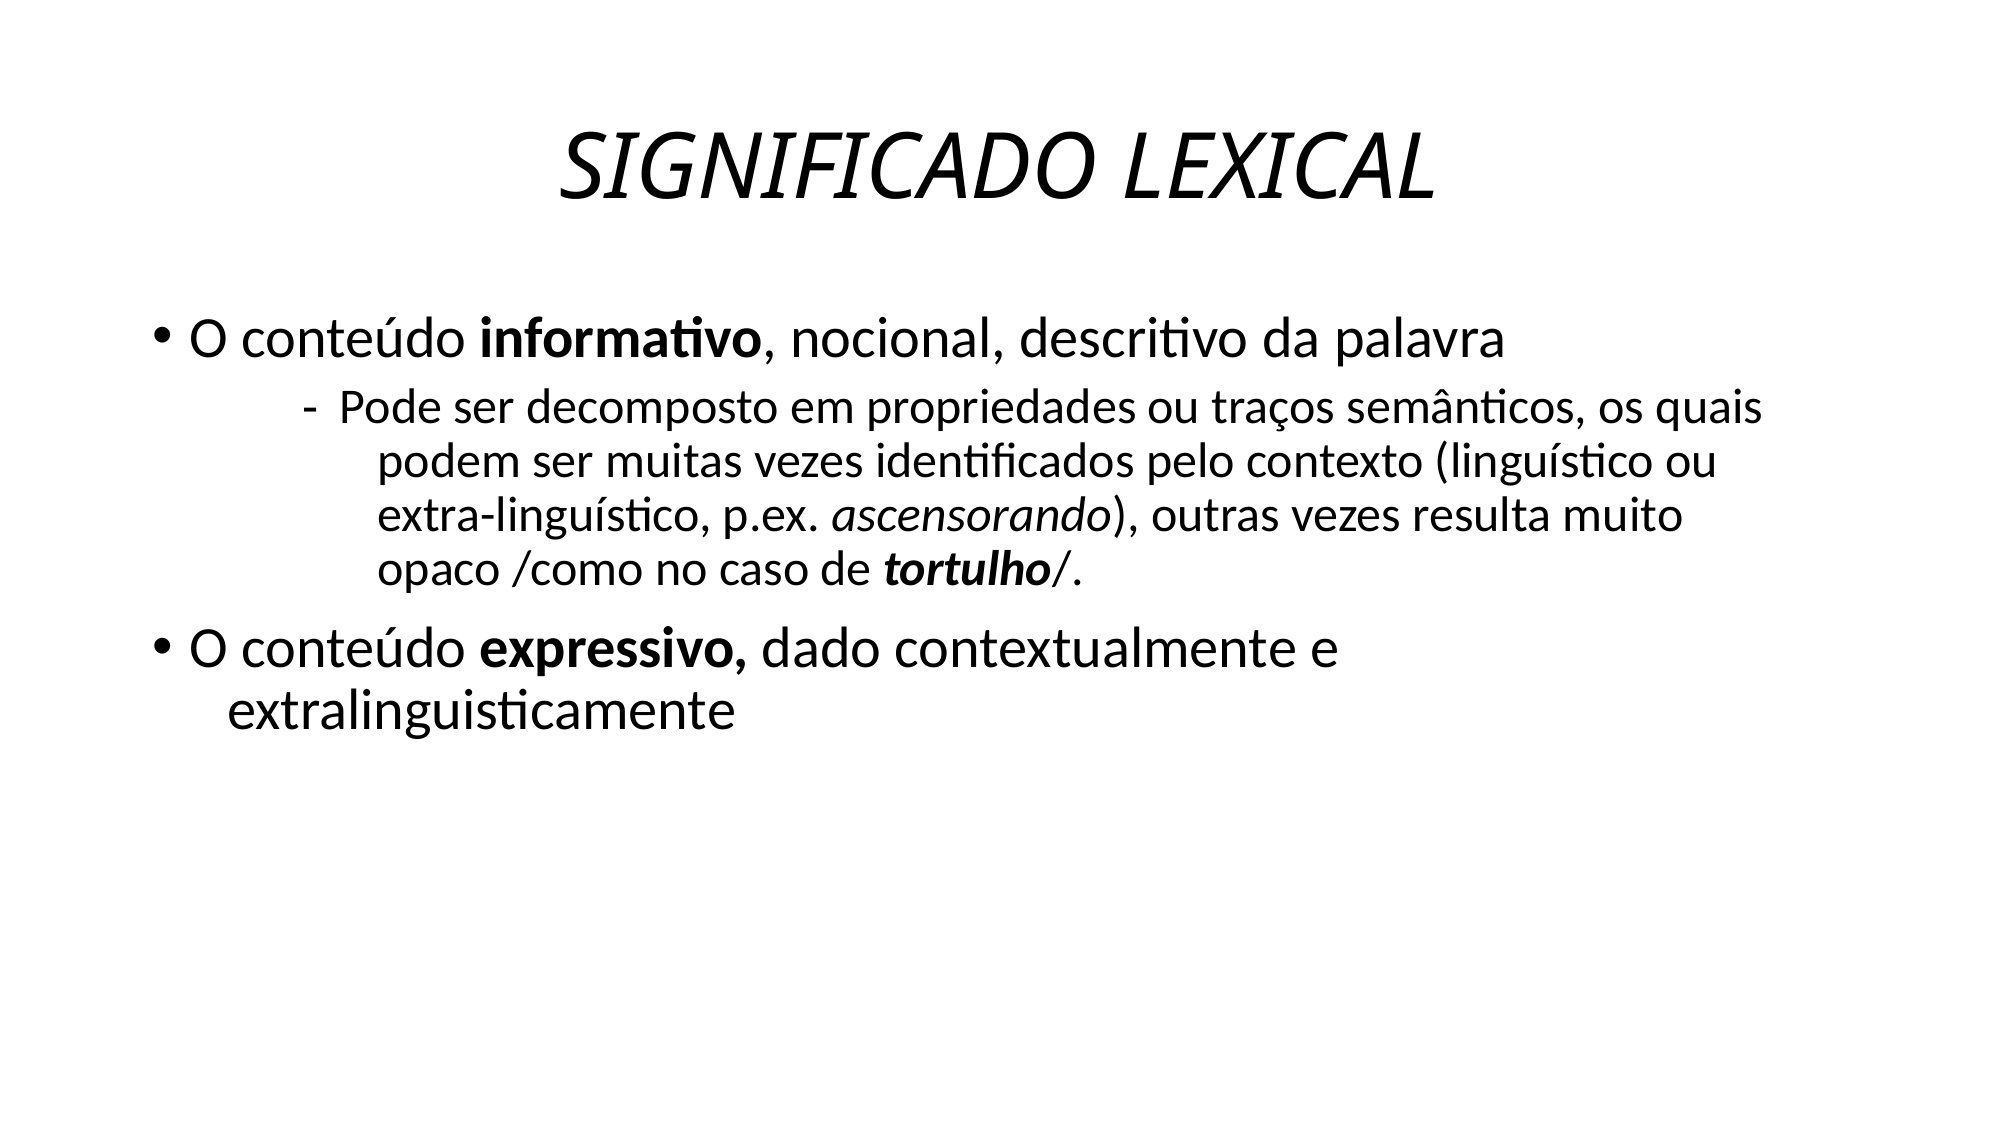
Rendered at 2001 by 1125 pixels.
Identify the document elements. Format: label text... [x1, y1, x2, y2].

list O conteúdo informativo, nocional, descritivo da palavra Pode ser decomposto em propriedades ou traços semânticos, os quais podem ser muitas vezes identificados pelo contexto (linguístico ou extra-linguístico, p.ex. ascensorando), outras vezes resulta muito opaco /como no caso de tortulho/. O conteúdo expressivo, dado contextualmente e extralinguisticamente [137, 299, 1863, 1014]
title SIGNIFICADO LEXICAL [137, 59, 1863, 278]
